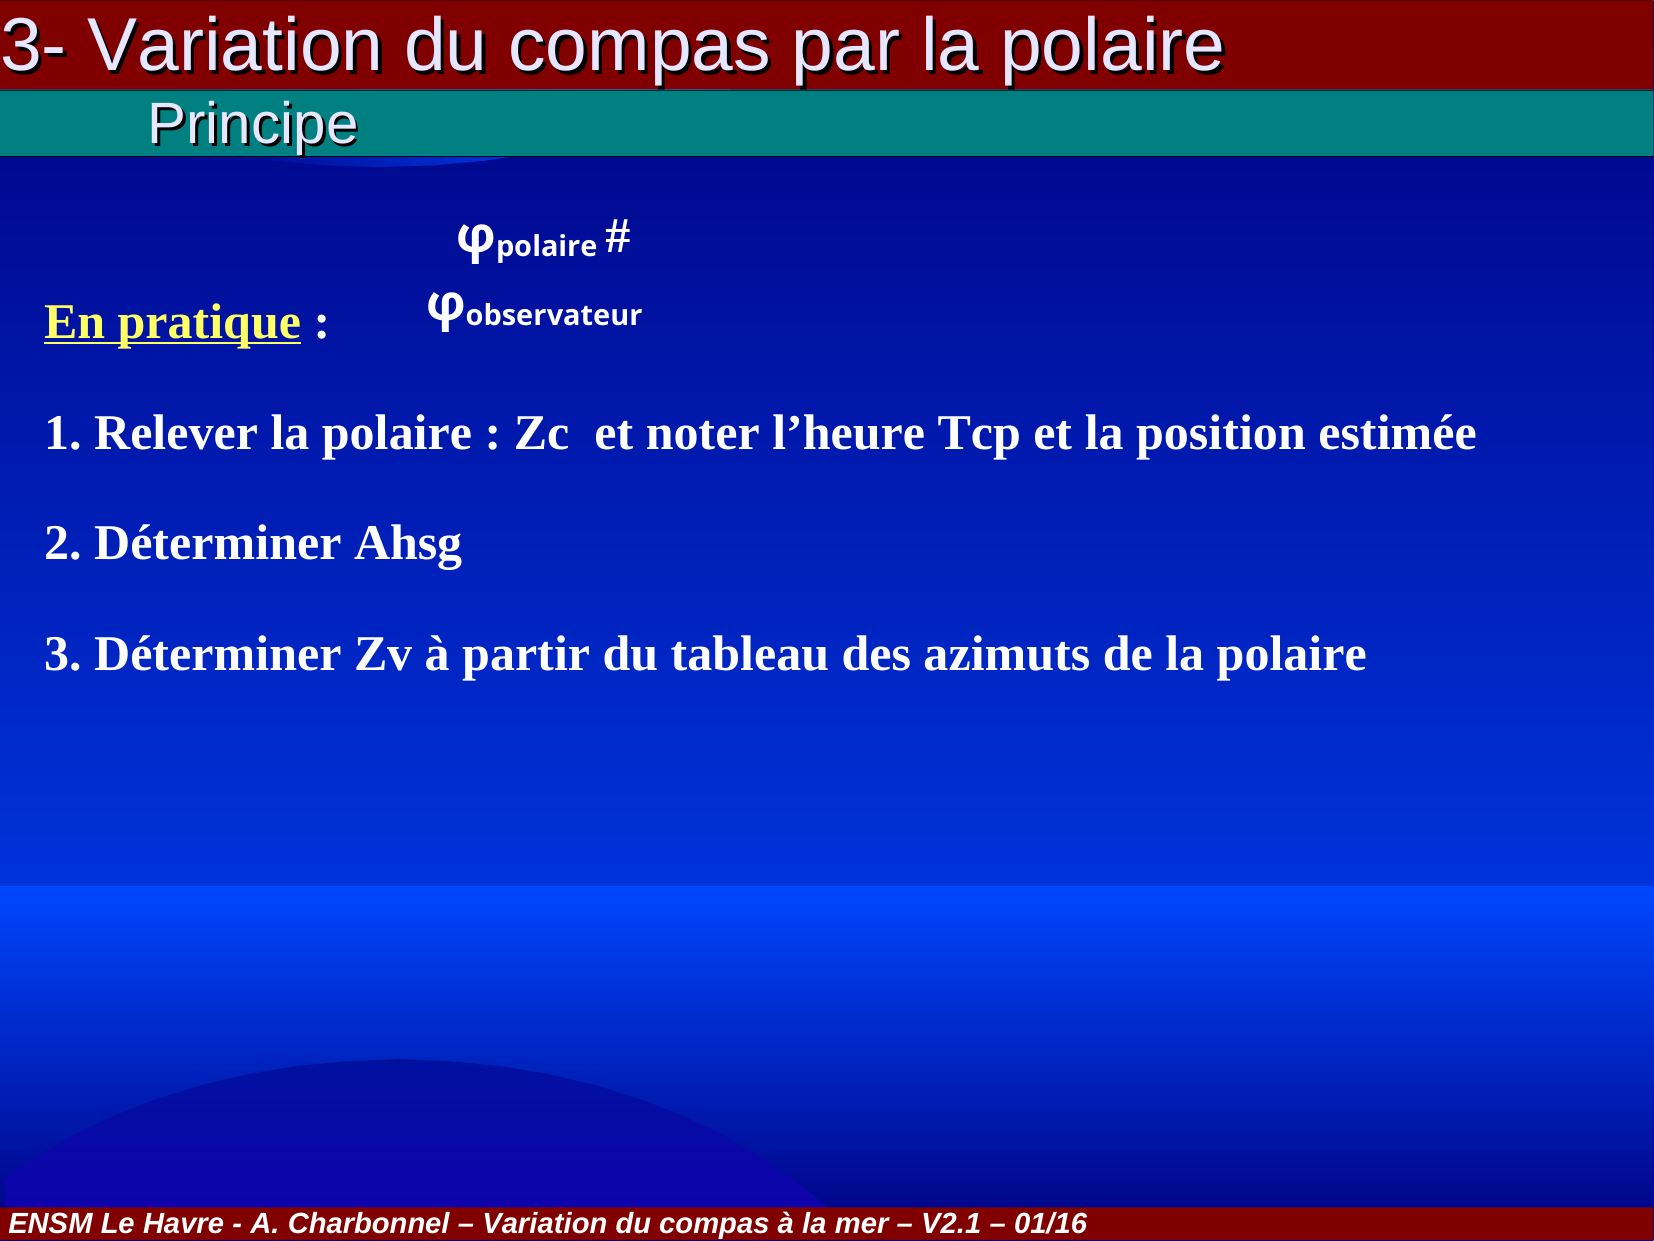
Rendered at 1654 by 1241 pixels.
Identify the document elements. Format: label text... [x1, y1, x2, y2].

text_box φpolaire # φobservateur [426, 198, 828, 327]
text_box En pratique : Relever la polaire : Zc et noter l’heure Tcp et la position estimée Déterminer Ahsg Déterminer Zv à partir du tableau des azimuts de la polaire [44, 294, 1611, 792]
title 3- Variation du compas par la polaire [0, 0, 1654, 90]
text_box ENSM Le Havre - A. Charbonnel – Variation du compas à la mer – V2.1 – 01/16 [0, 1207, 1654, 1241]
title Principe [0, 90, 1654, 156]
